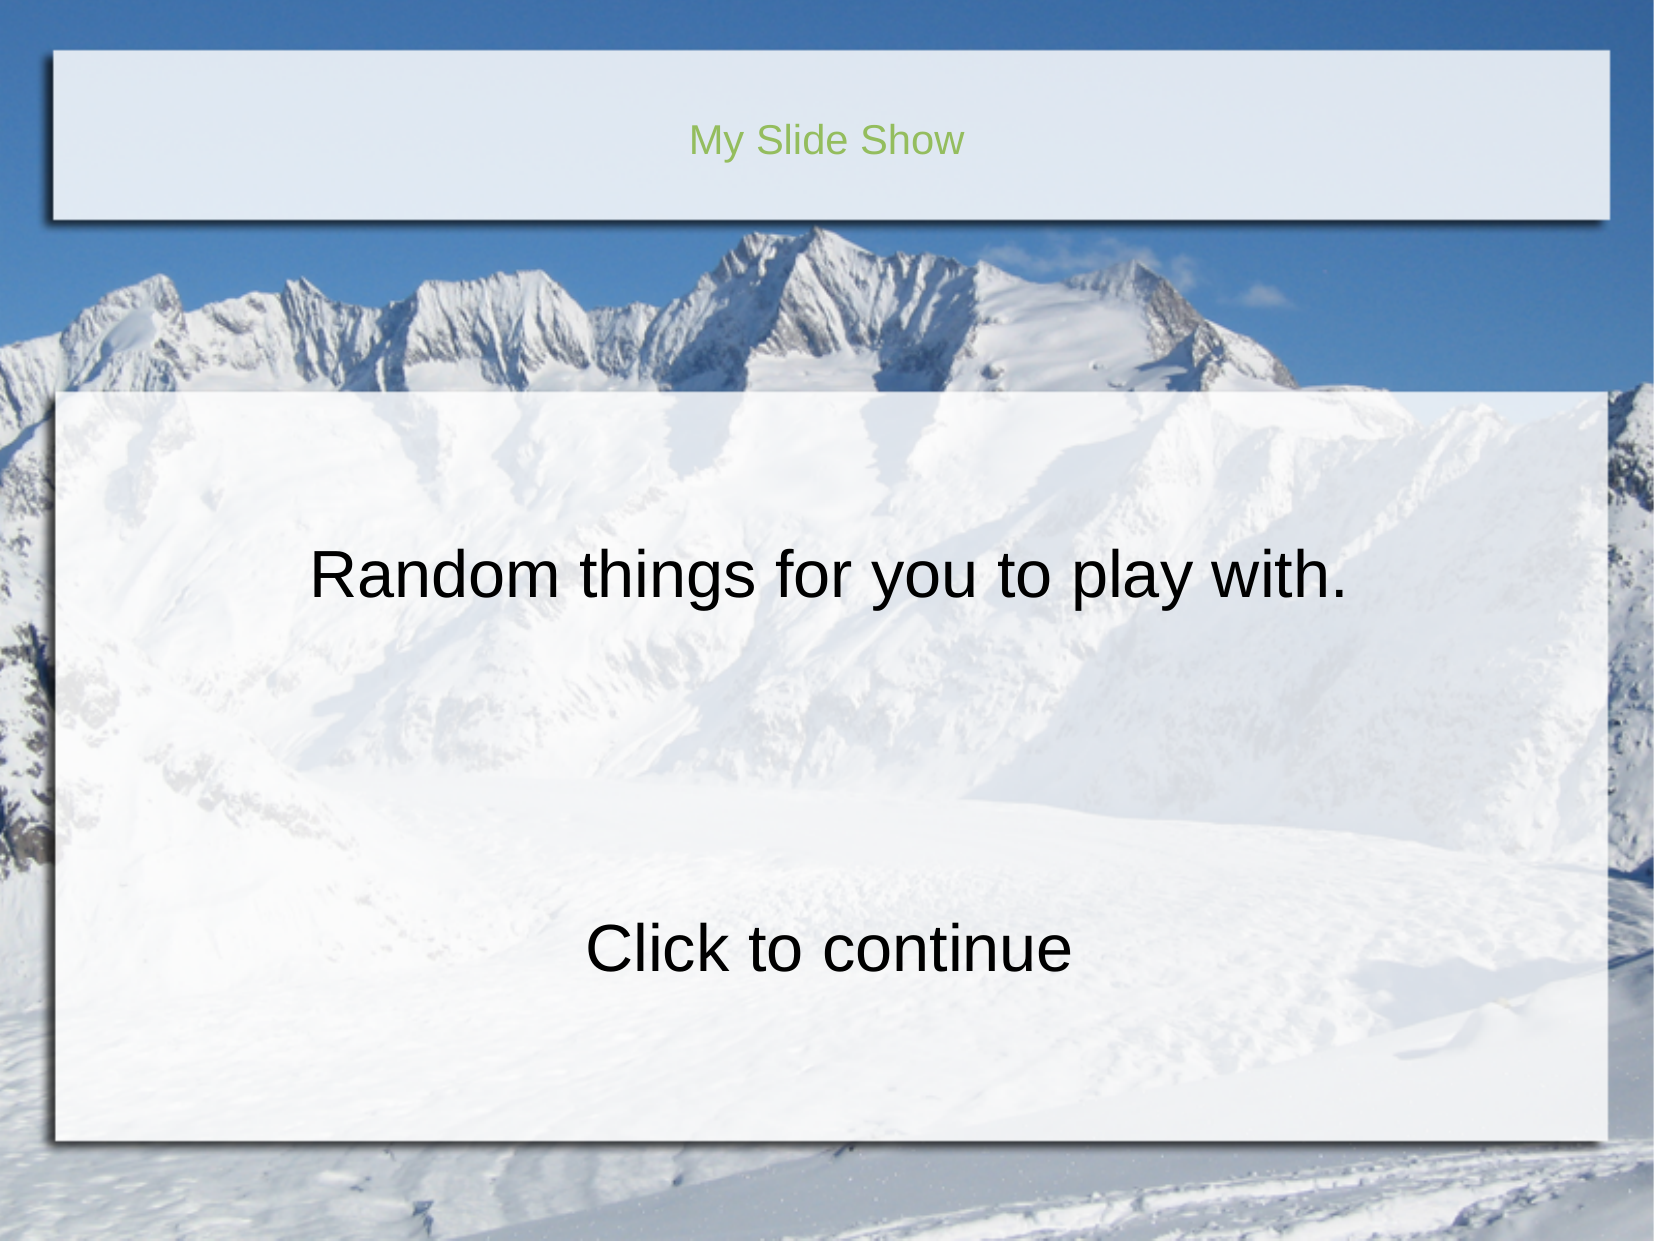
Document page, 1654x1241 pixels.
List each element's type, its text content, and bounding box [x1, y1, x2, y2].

subtitle Random things for you to play with. Click to continue [88, 413, 1571, 1109]
title My Slide Show [59, 61, 1595, 219]
picture [0, 0, 1654, 1241]
